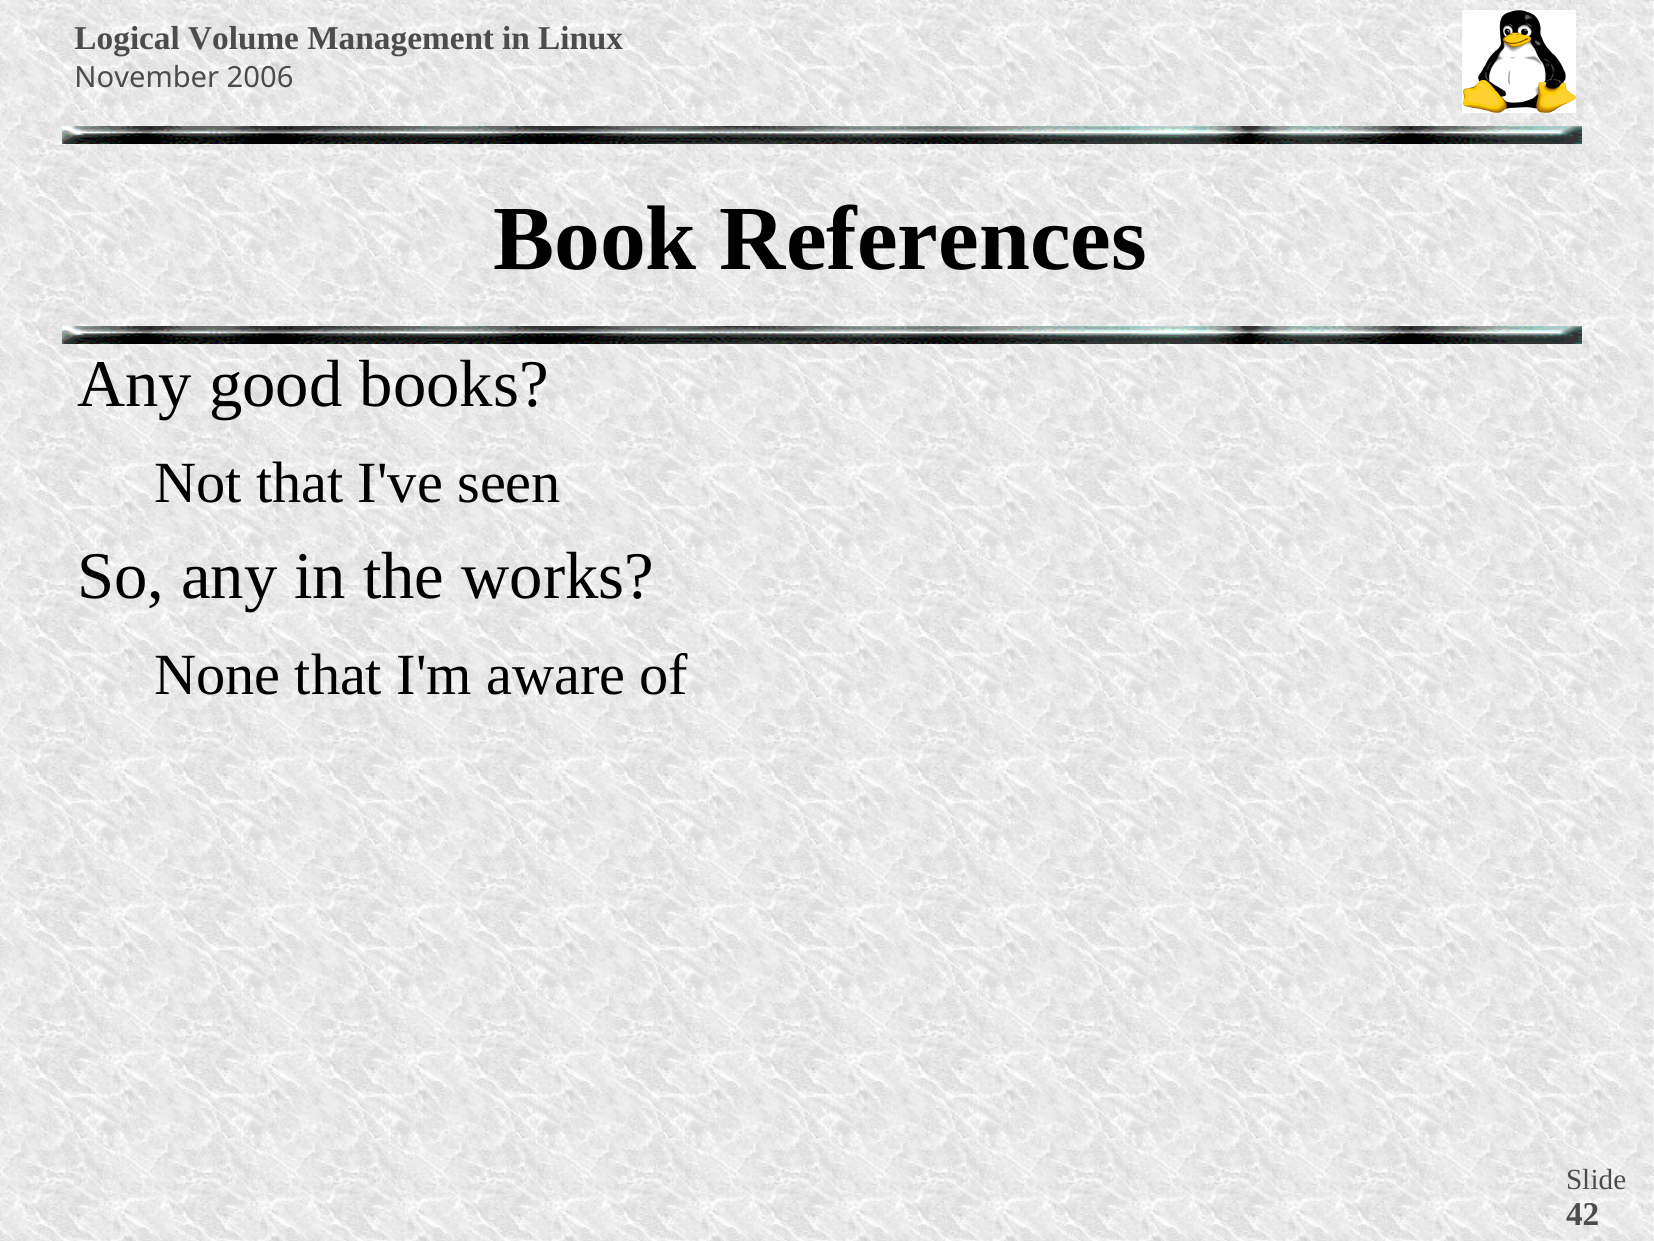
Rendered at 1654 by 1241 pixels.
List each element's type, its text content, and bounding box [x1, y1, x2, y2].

title Book References [59, 156, 1582, 320]
list Any good books? Not that I've seen So, any in the works? None that I'm aware of [59, 347, 1582, 1188]
picture [0, 0, 1654, 1241]
